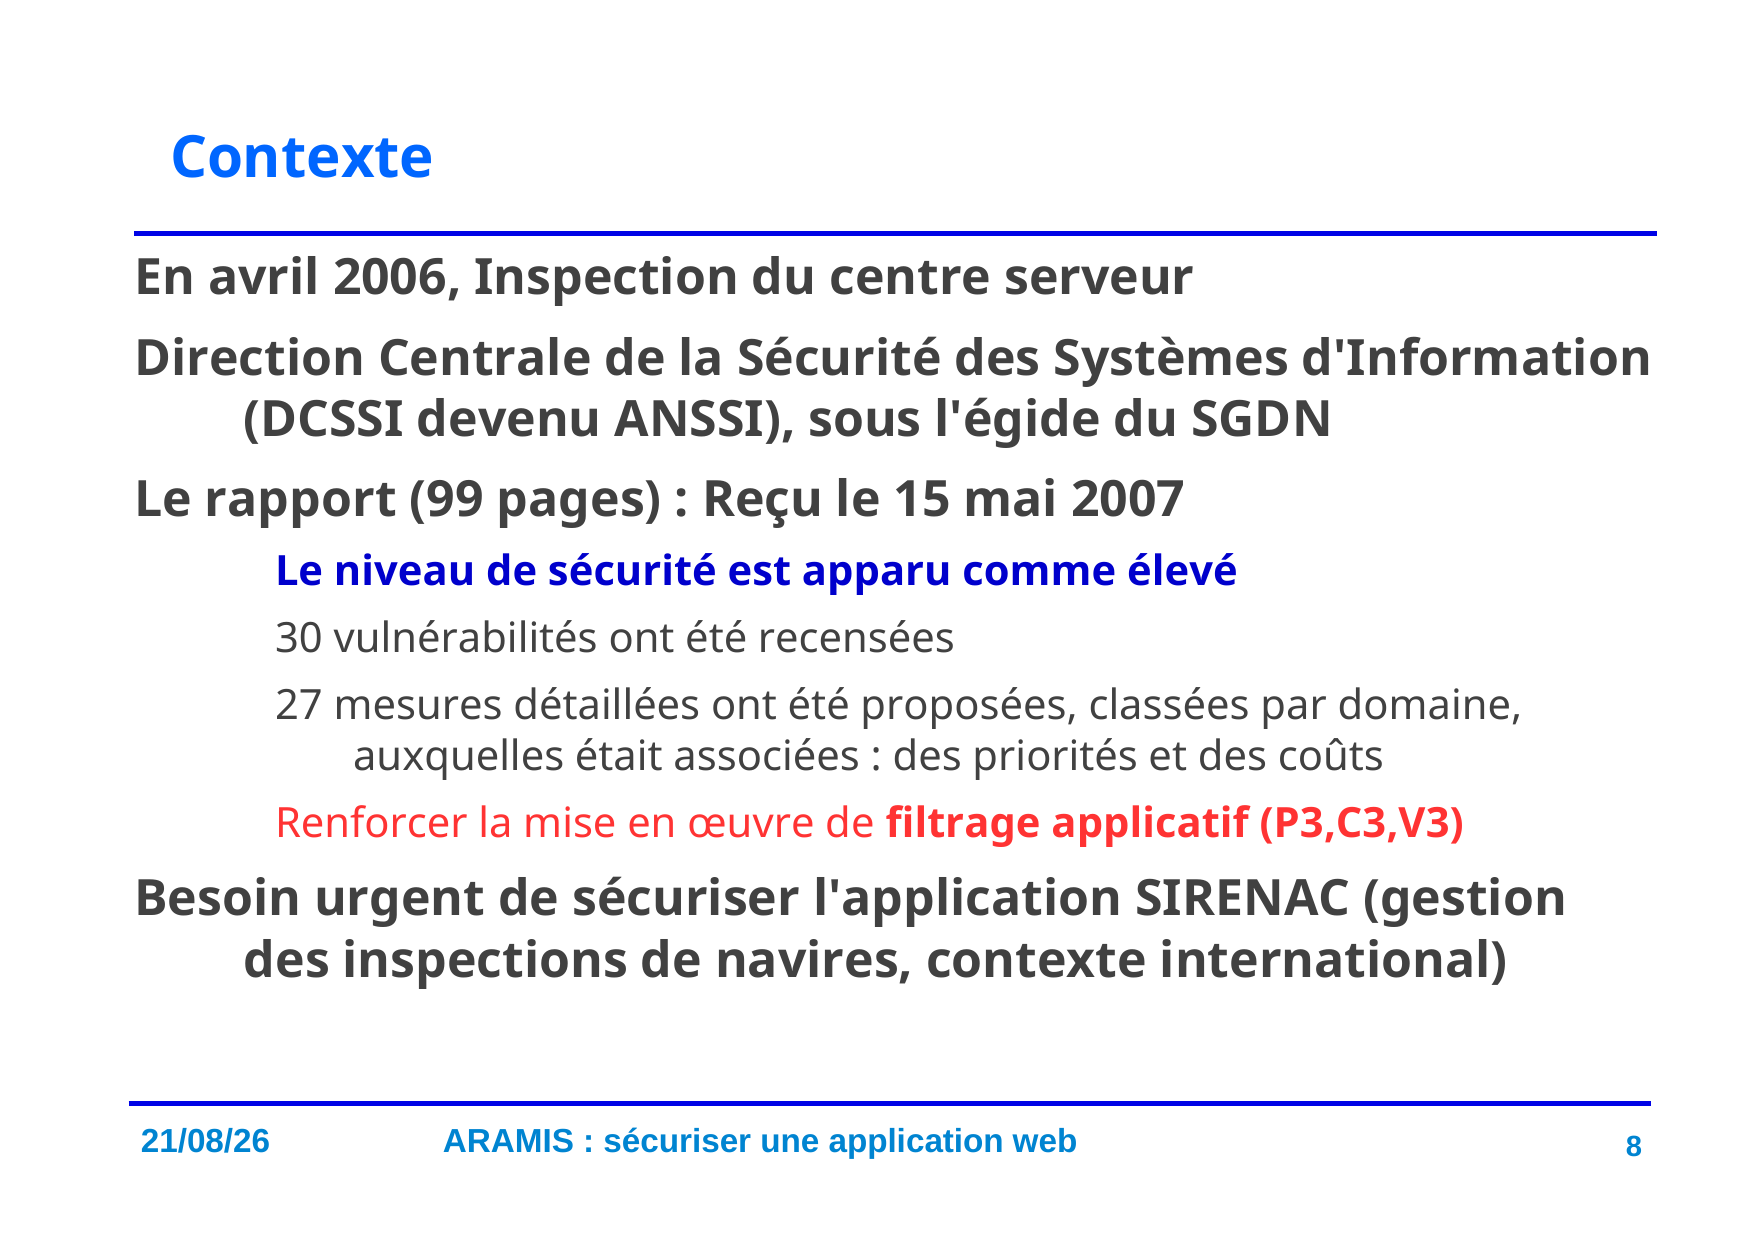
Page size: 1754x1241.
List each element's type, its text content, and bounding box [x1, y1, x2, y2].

title Contexte [134, 96, 1456, 222]
list En avril 2006, Inspection du centre serveur Direction Centrale de la Sécurité des Systèmes d'Information (DCSSI devenu ANSSI), sous l'égide du SGDN Le rapport (99 pages) : Reçu le 15 mai 2007 Le niveau de sécurité est apparu comme élevé 30 vulnérabilités ont été recensées 27 mesures détaillées ont été proposées, classées par domaine, auxquelles était associées : des priorités et des coûts Renforcer la mise en œuvre de filtrage applicatif (P3,C3,V3) Besoin urgent de sécuriser l'application SIRENAC (gestion des inspections de navires, contexte international) [134, 245, 1657, 1017]
